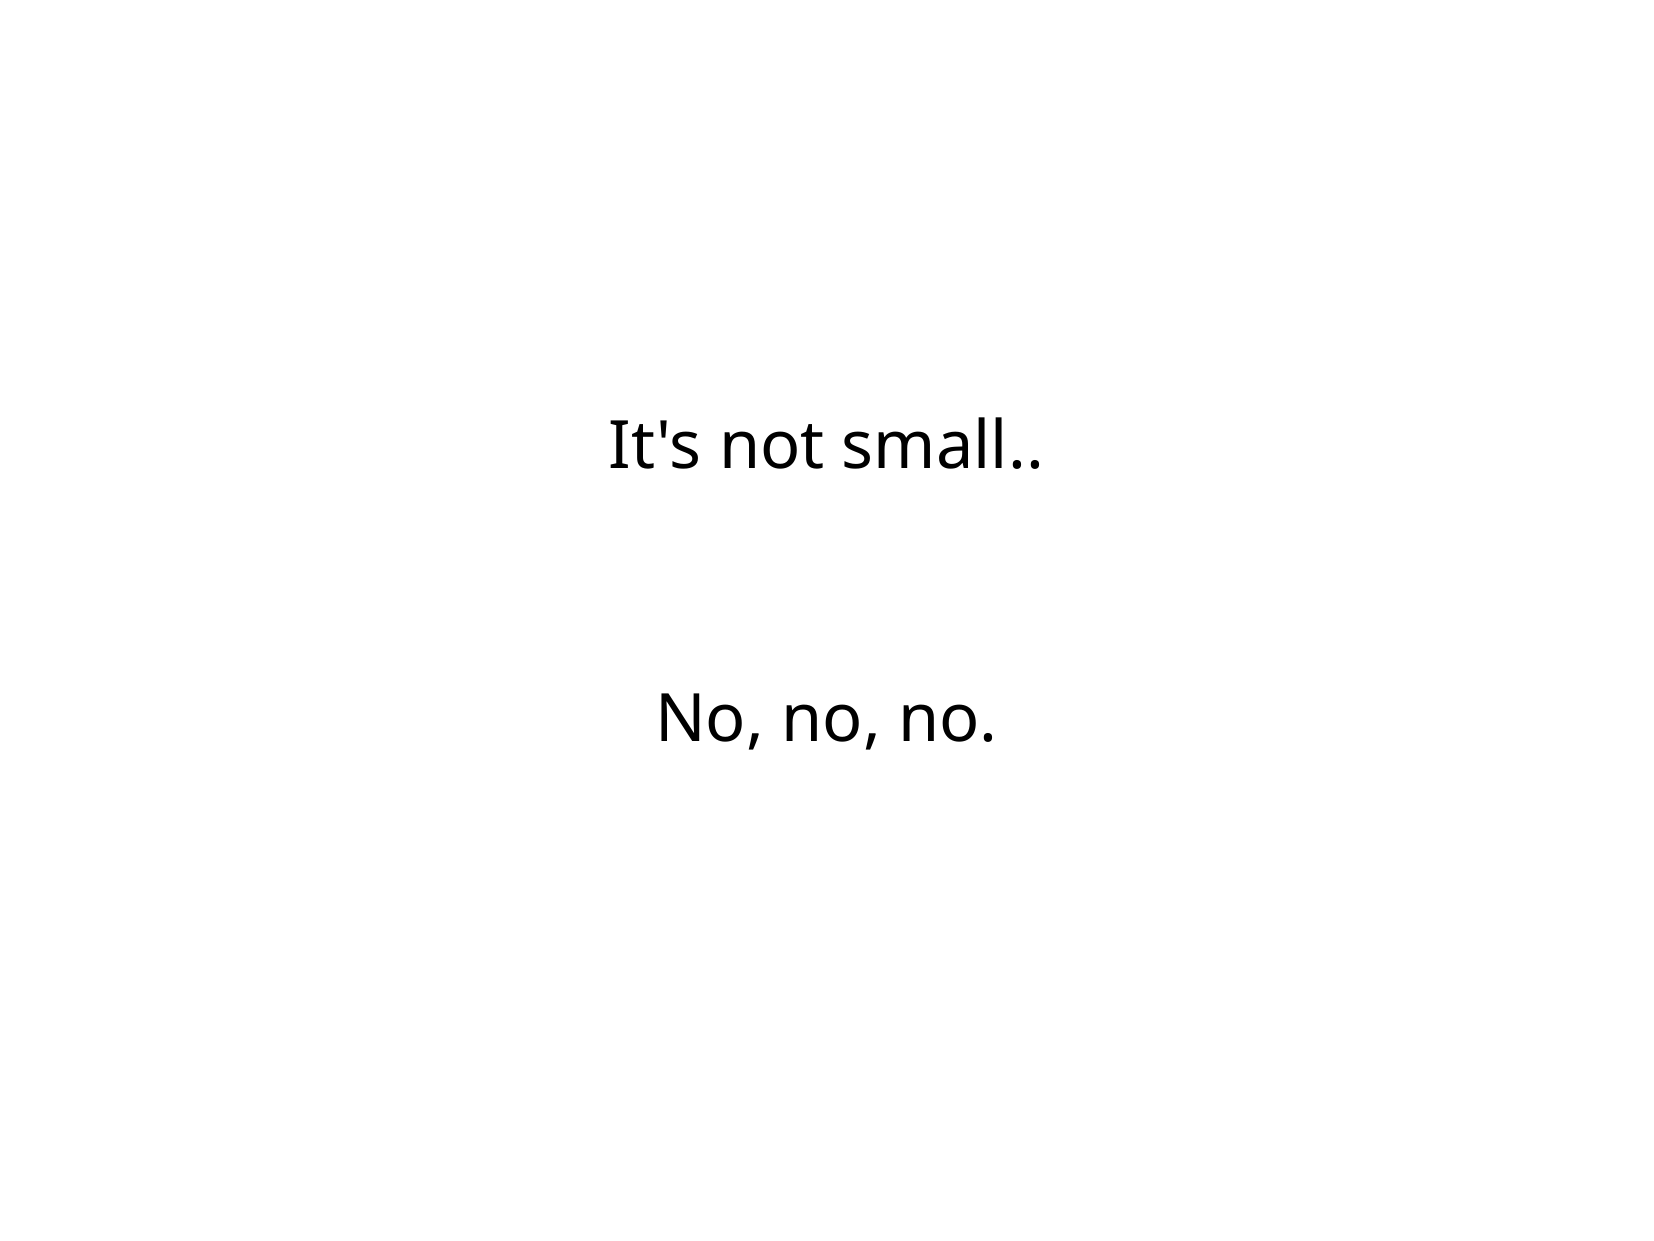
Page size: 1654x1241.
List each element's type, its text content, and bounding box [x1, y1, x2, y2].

subtitle It's not small.. No, no, no. [82, 49, 1571, 1109]
